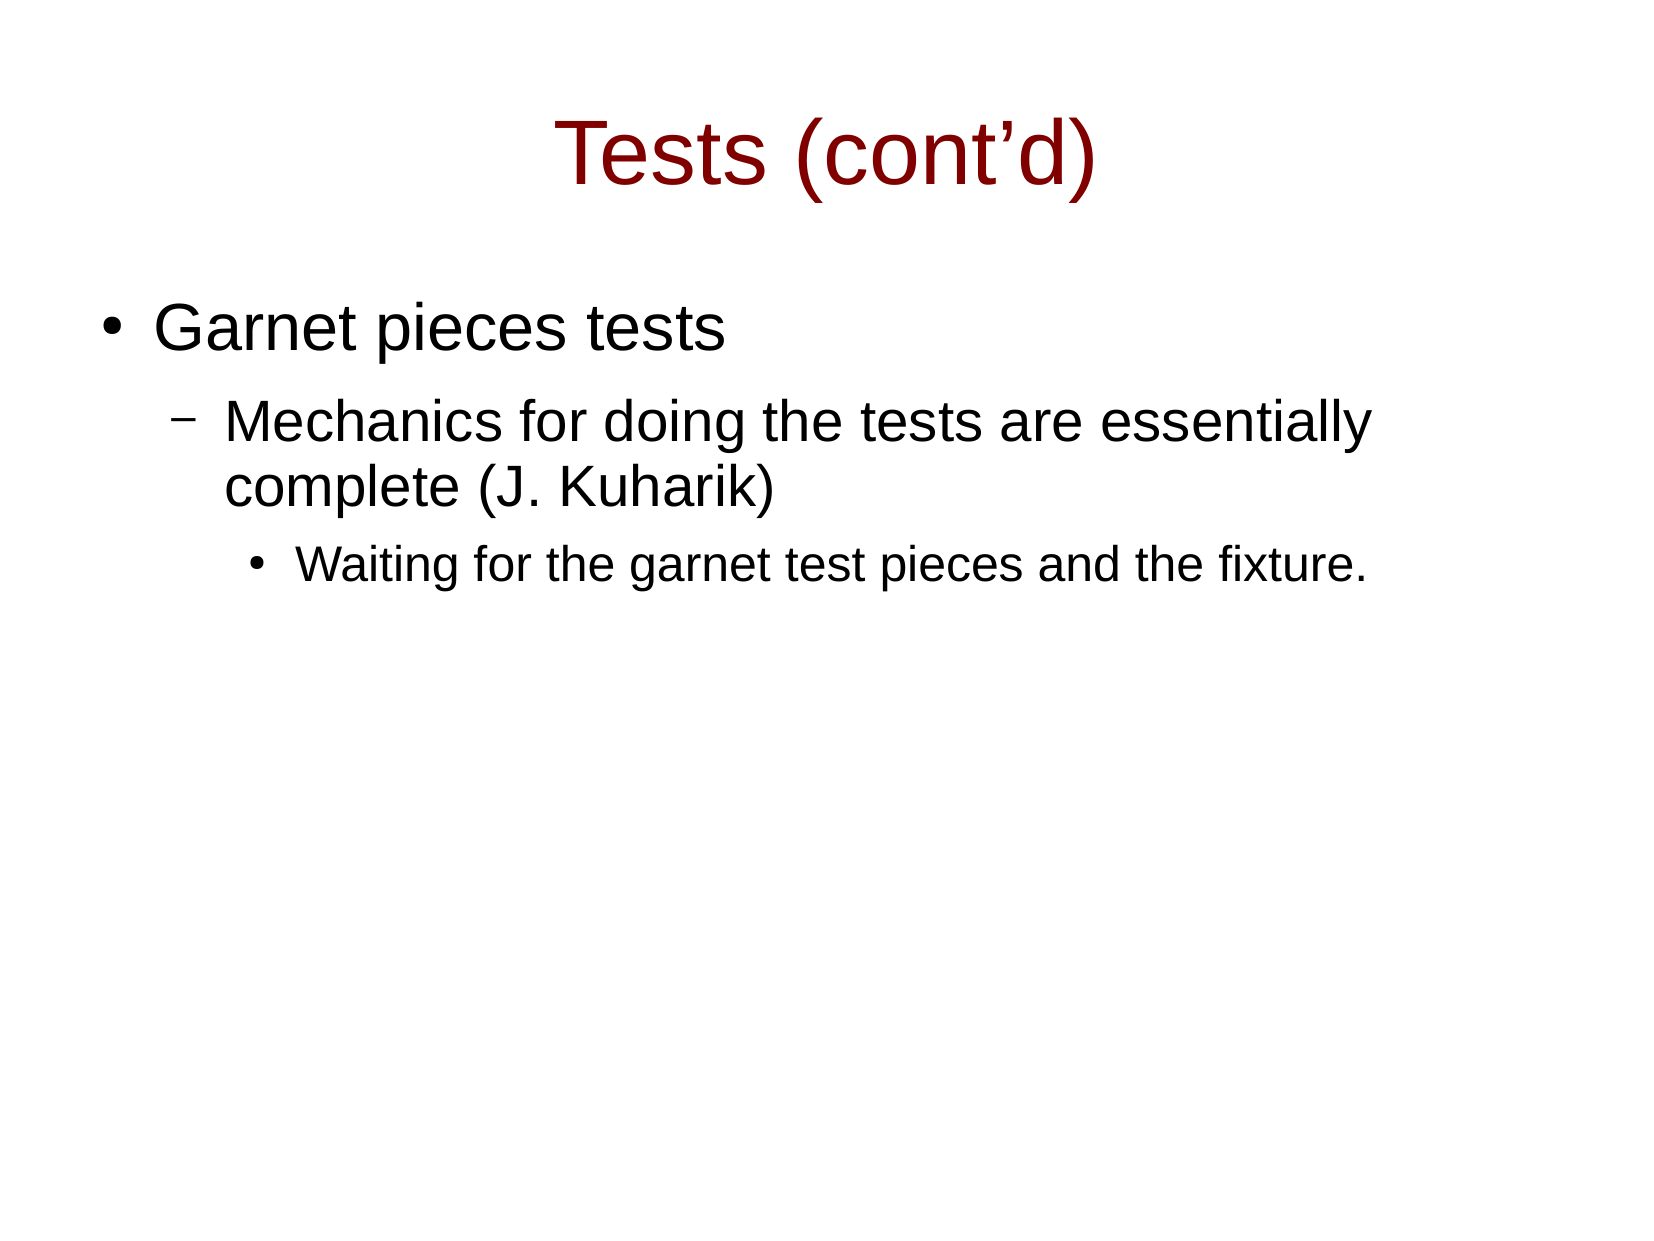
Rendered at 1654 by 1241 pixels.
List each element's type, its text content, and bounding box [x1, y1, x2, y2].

list Garnet pieces tests Mechanics for doing the tests are essentially complete (J. Kuharik) Waiting for the garnet test pieces and the fixture. [82, 290, 1571, 1010]
title Tests (cont’d) [82, 49, 1571, 257]
